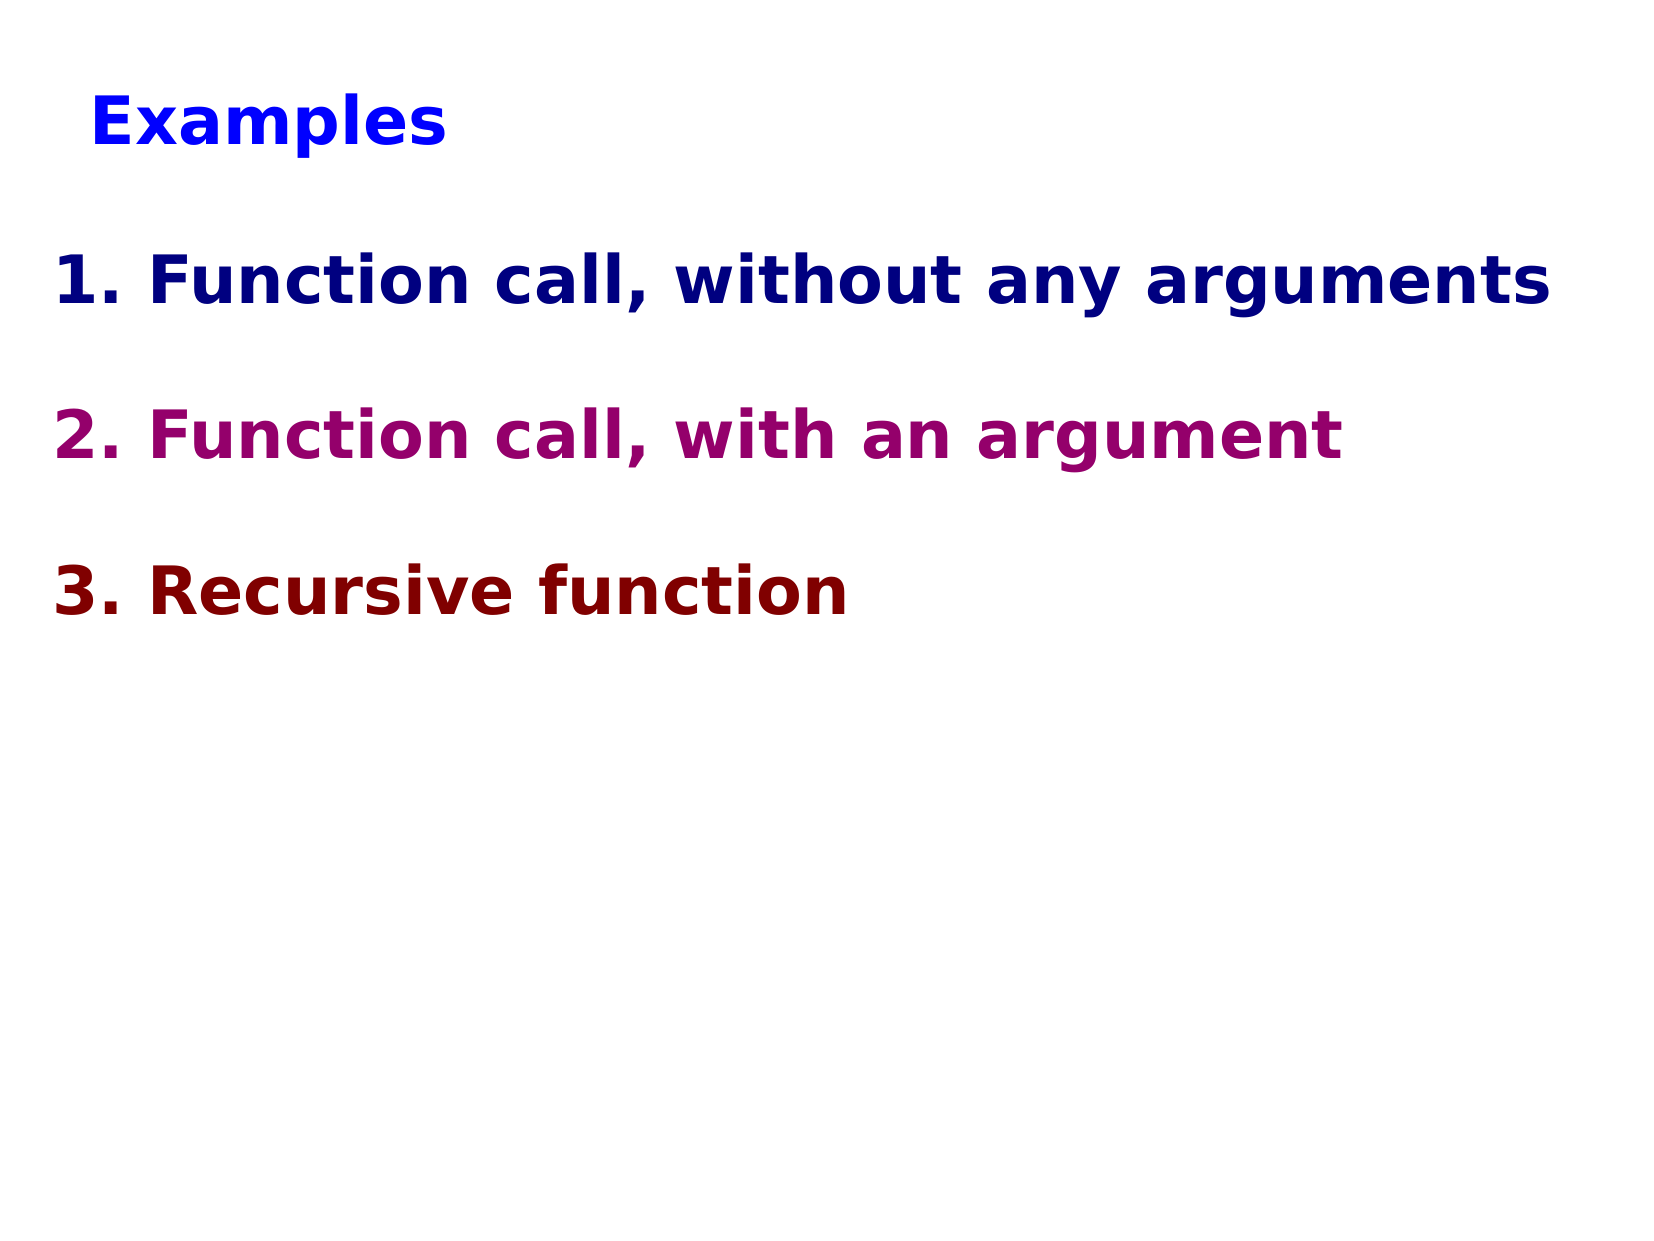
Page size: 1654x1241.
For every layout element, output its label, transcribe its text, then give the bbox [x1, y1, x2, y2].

text_box 1. Function call, without any arguments 2. Function call, with an argument 3. Recursive function [37, 233, 1613, 638]
text_box Examples [75, 75, 526, 168]
